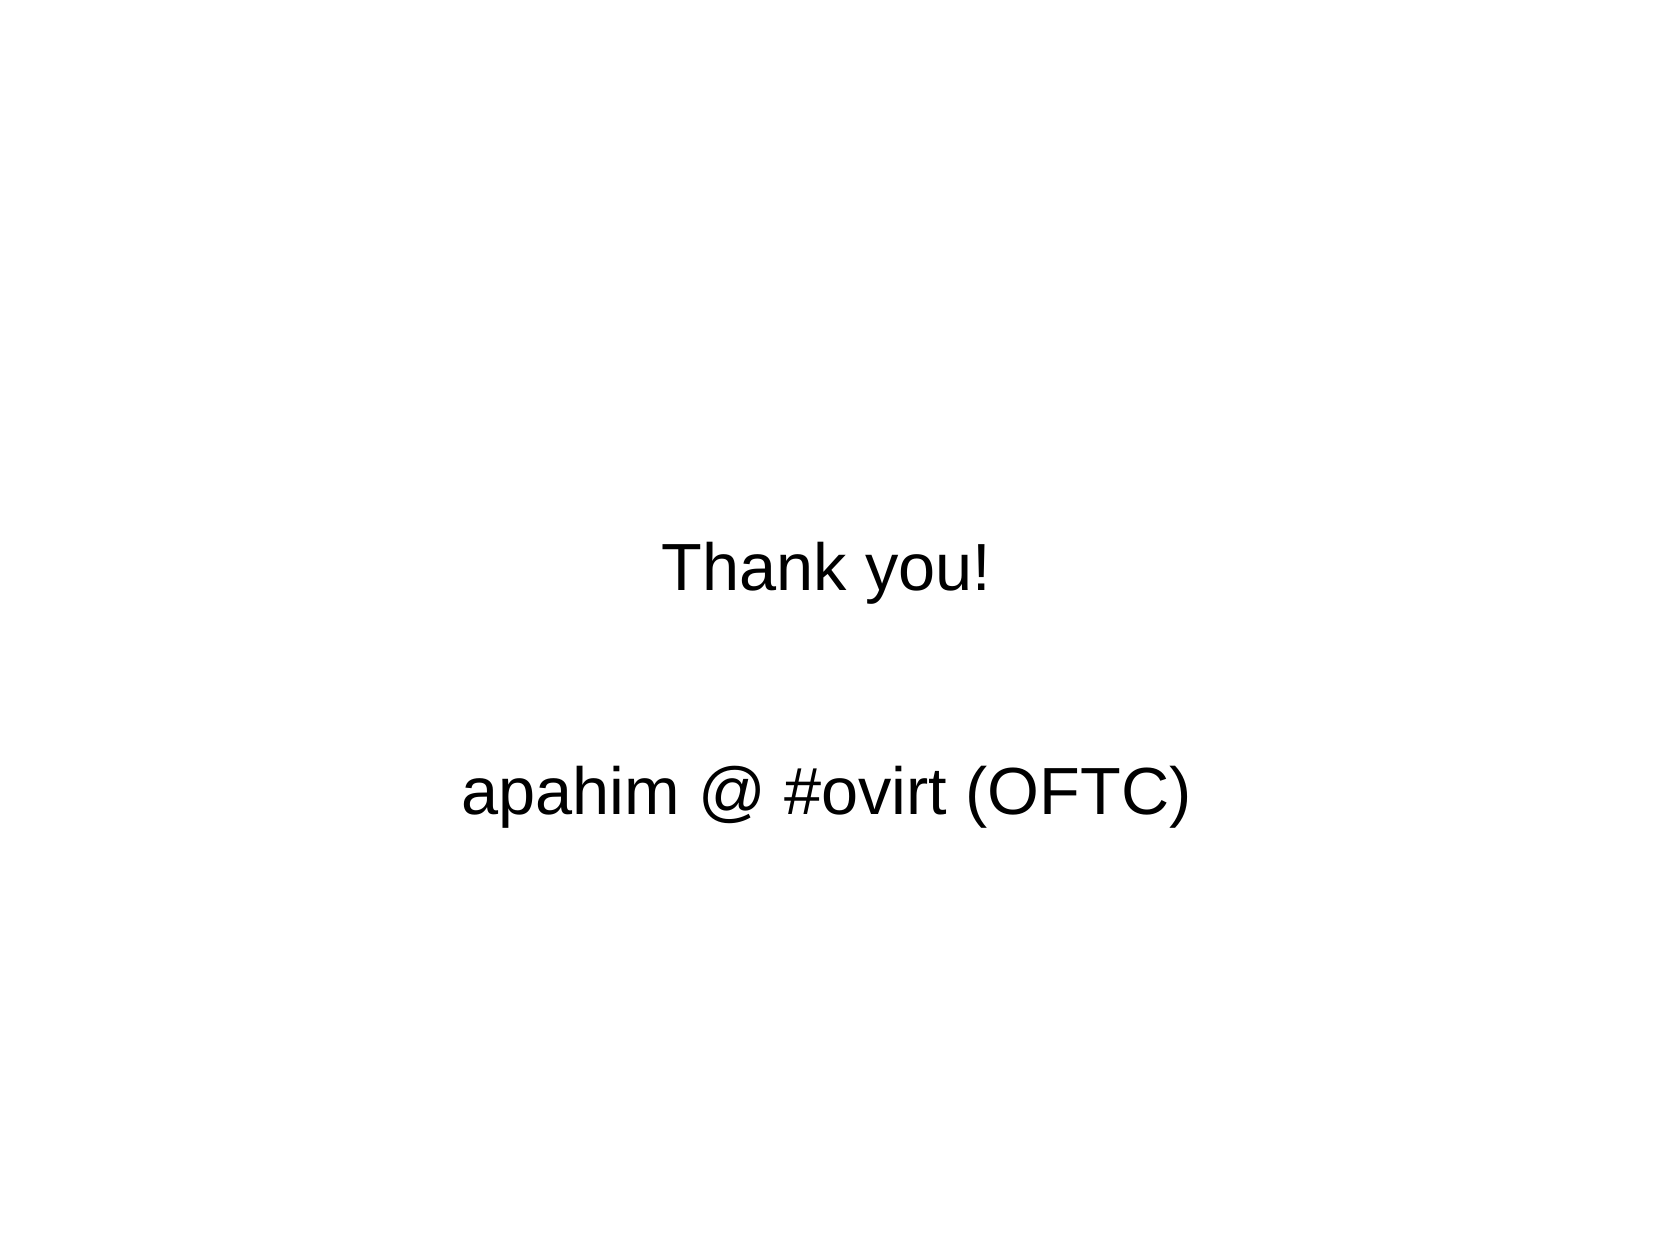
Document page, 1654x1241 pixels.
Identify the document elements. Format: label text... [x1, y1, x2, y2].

subtitle Thank you! apahim @ #ovirt (OFTC) [82, 49, 1571, 1010]
